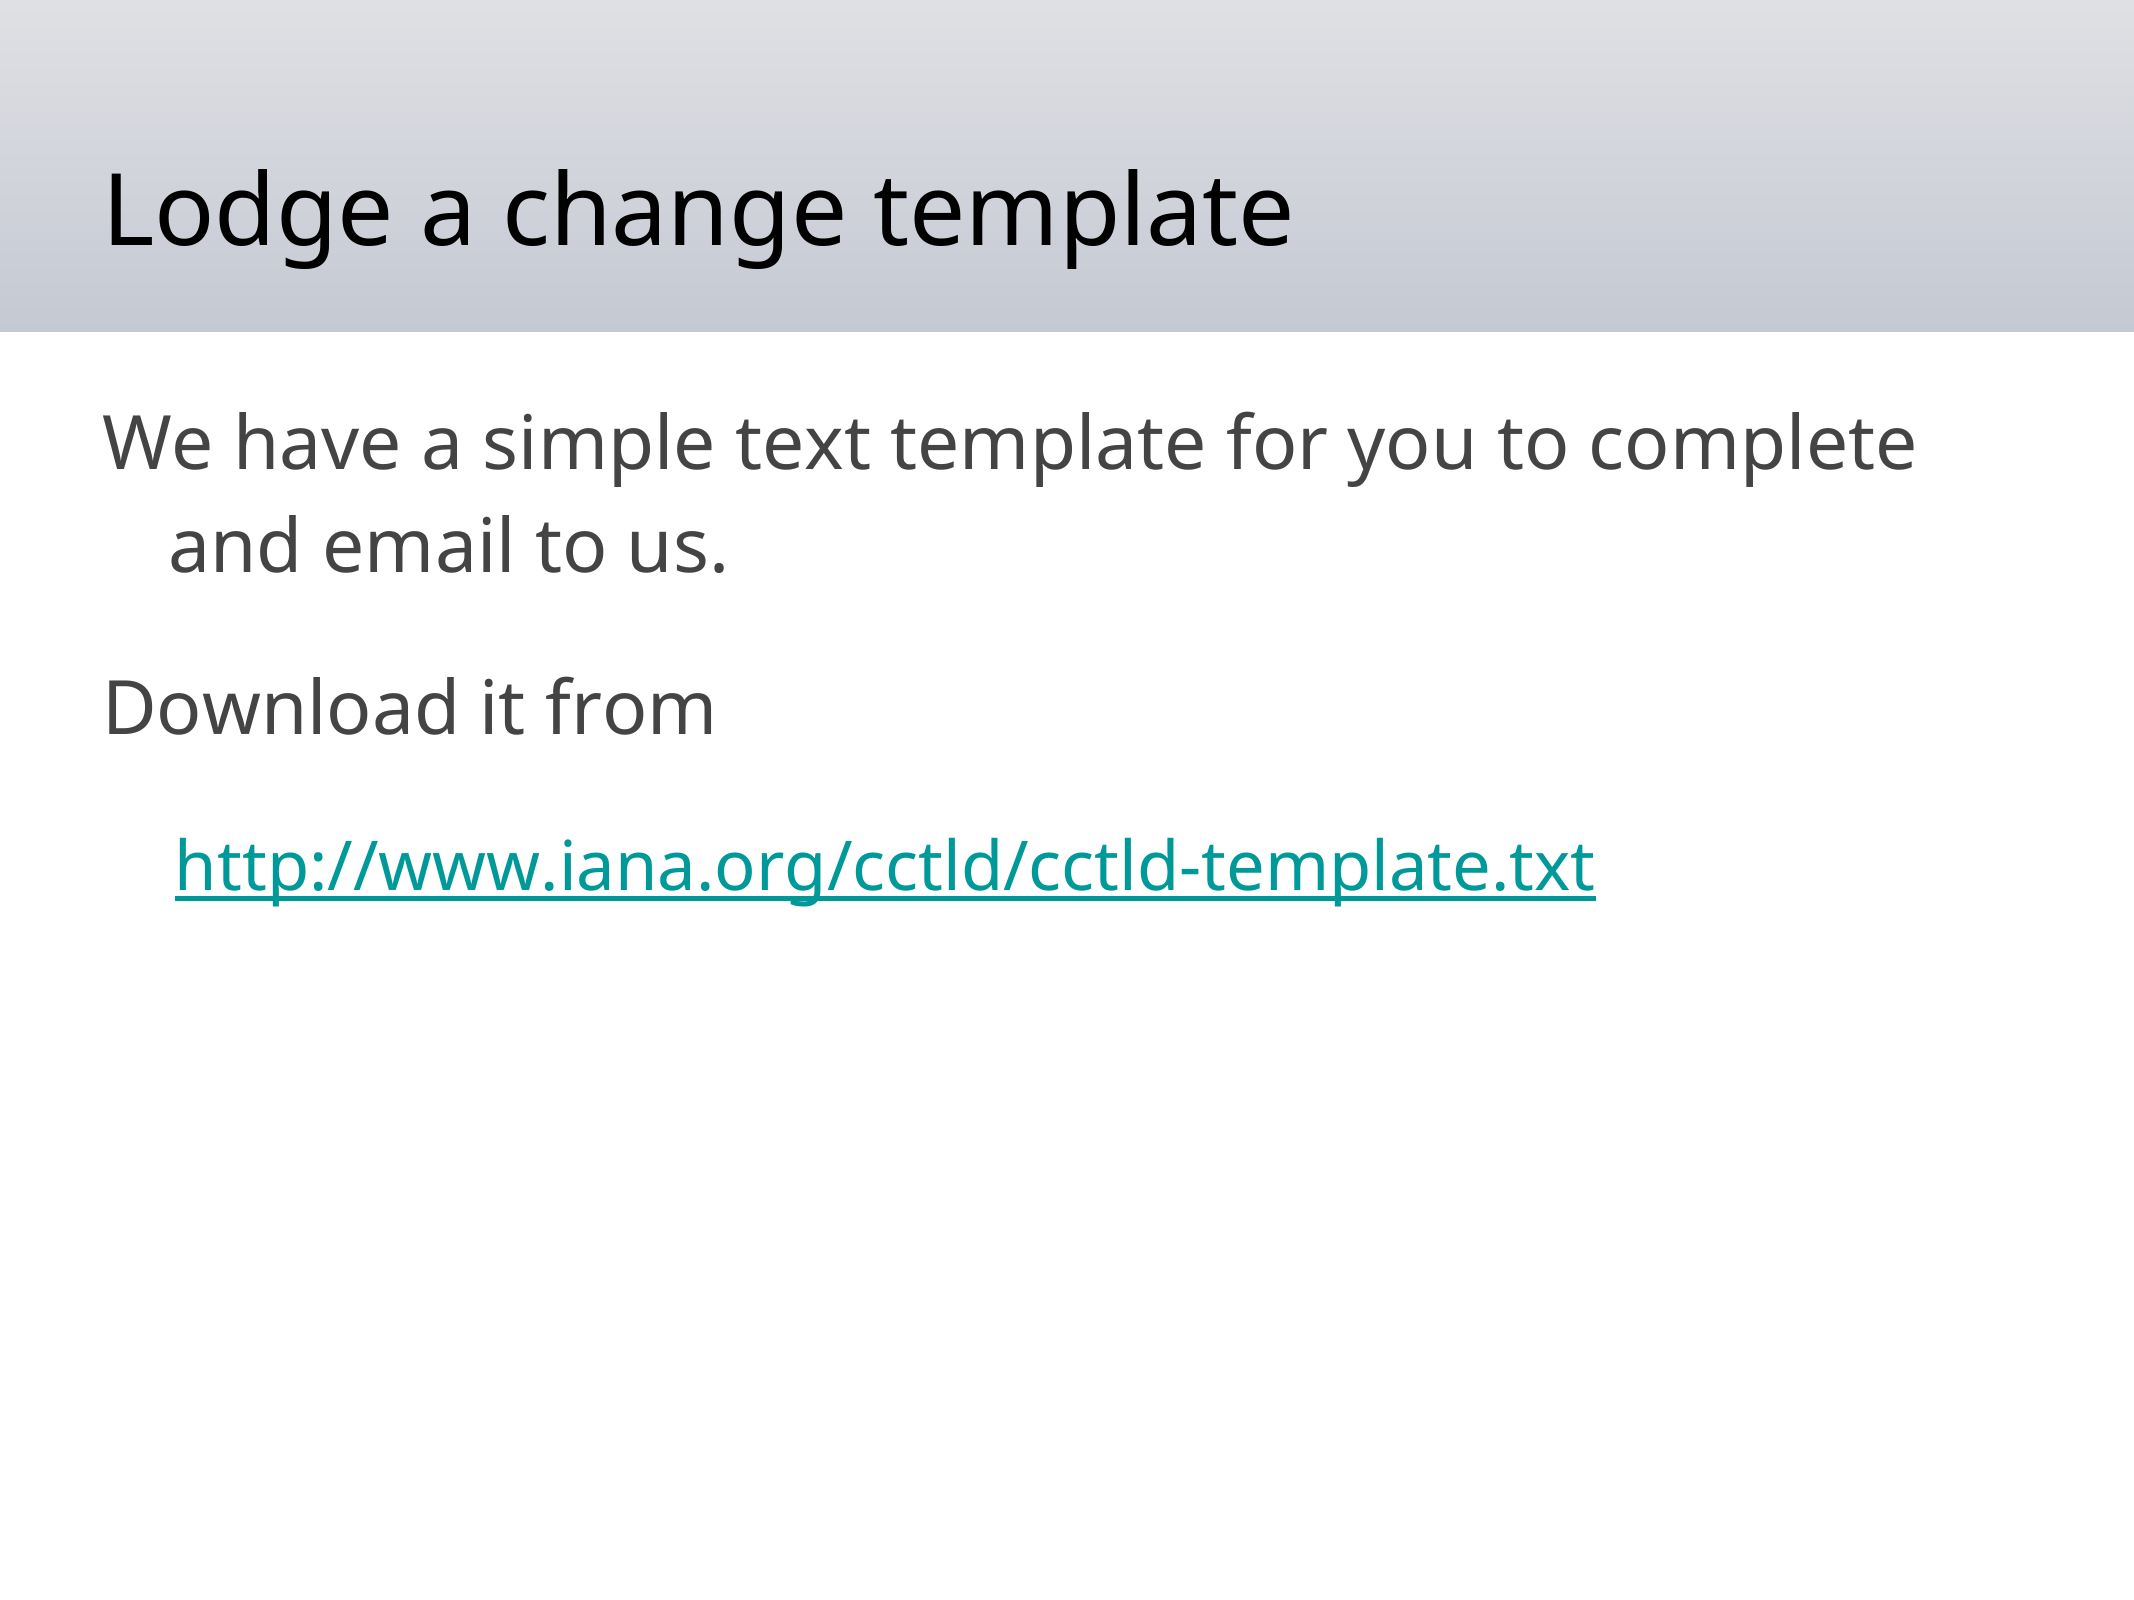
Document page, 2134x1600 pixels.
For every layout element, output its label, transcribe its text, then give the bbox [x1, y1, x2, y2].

title Lodge a change template [93, 54, 2040, 284]
list We have a simple text template for you to complete and email to us. Download it from http://www.iana.org/cctld/cctld-template.txt [93, 381, 2040, 1459]
text_box [0, 0, 2134, 332]
